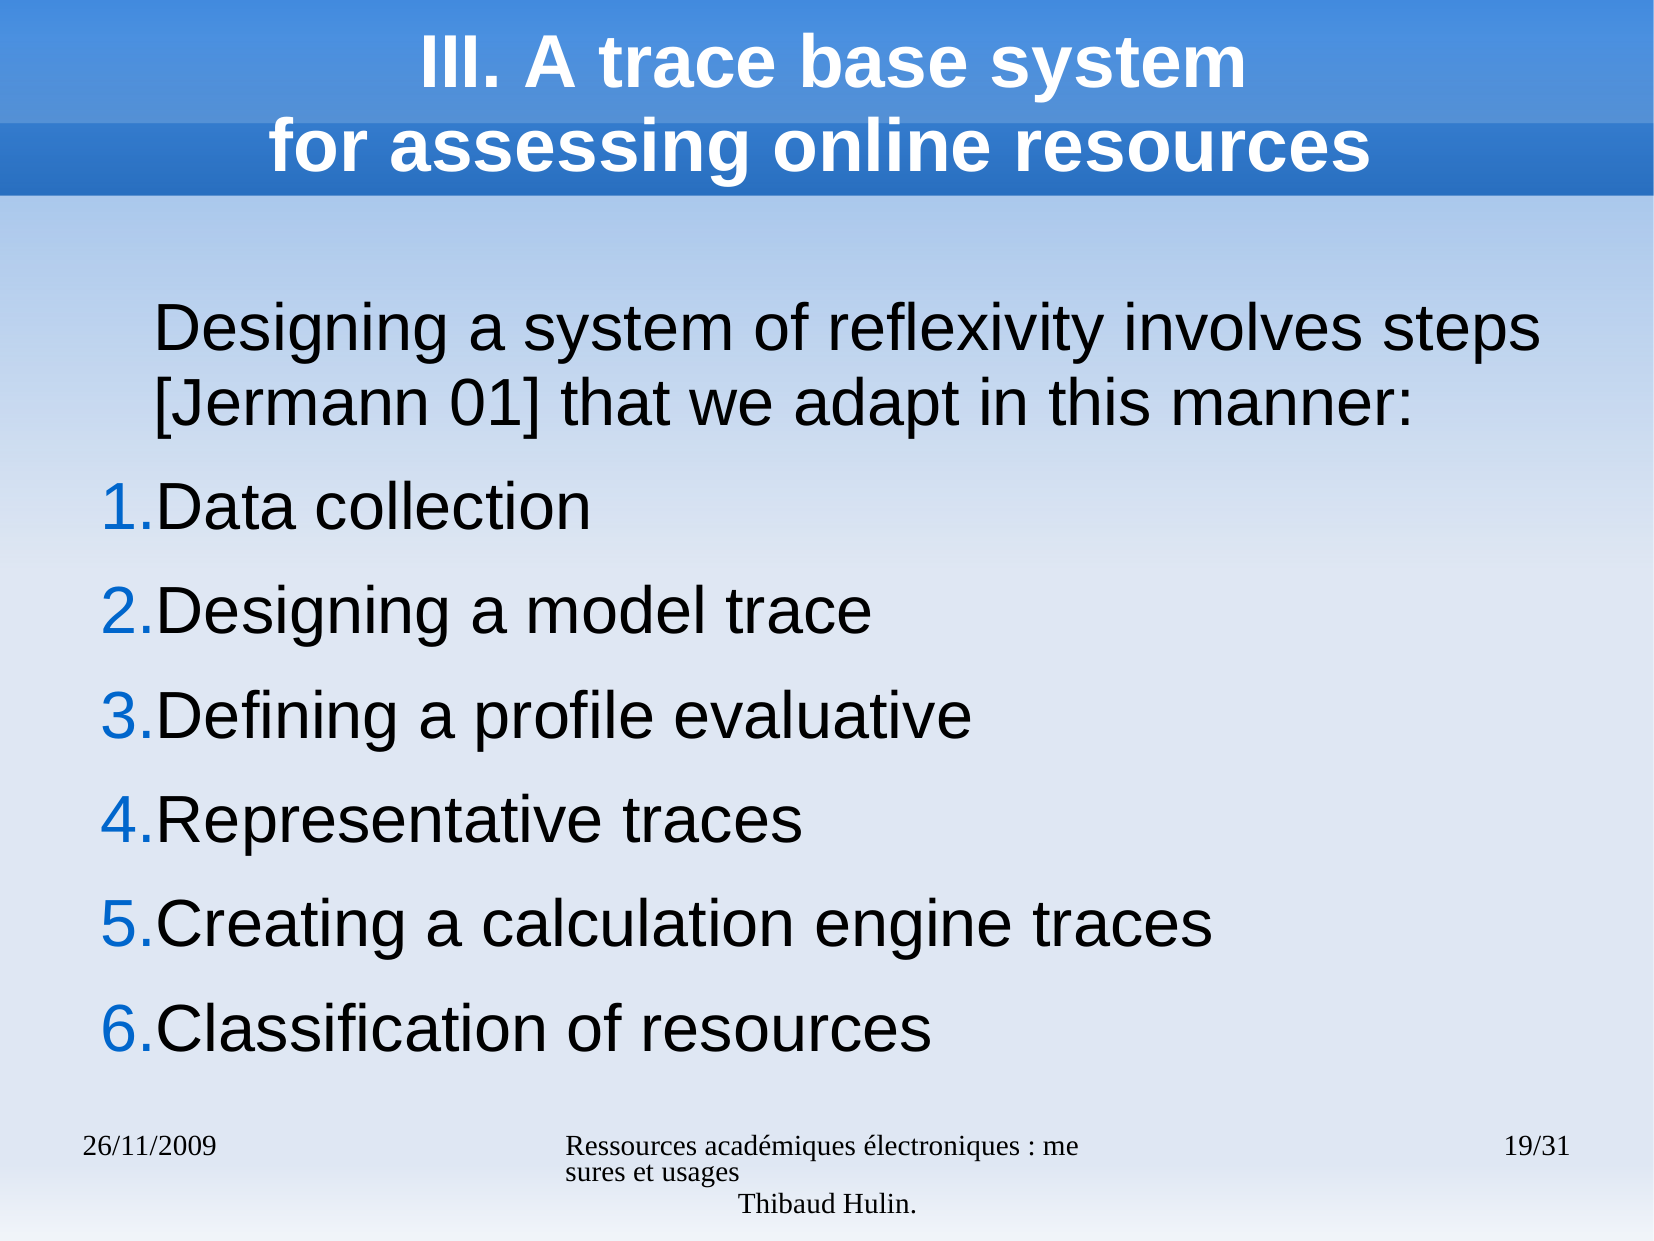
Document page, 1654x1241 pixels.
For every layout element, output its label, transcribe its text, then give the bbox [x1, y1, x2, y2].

title III. A trace base system for assessing online resources [76, 0, 1565, 208]
list Designing a system of reflexivity involves steps [Jermann 01] that we adapt in this manner: Data collection Designing a model trace Defining a profile evaluative Representative traces Creating a calculation engine traces Classification of resources [82, 290, 1571, 1094]
picture [0, 0, 1654, 1241]
